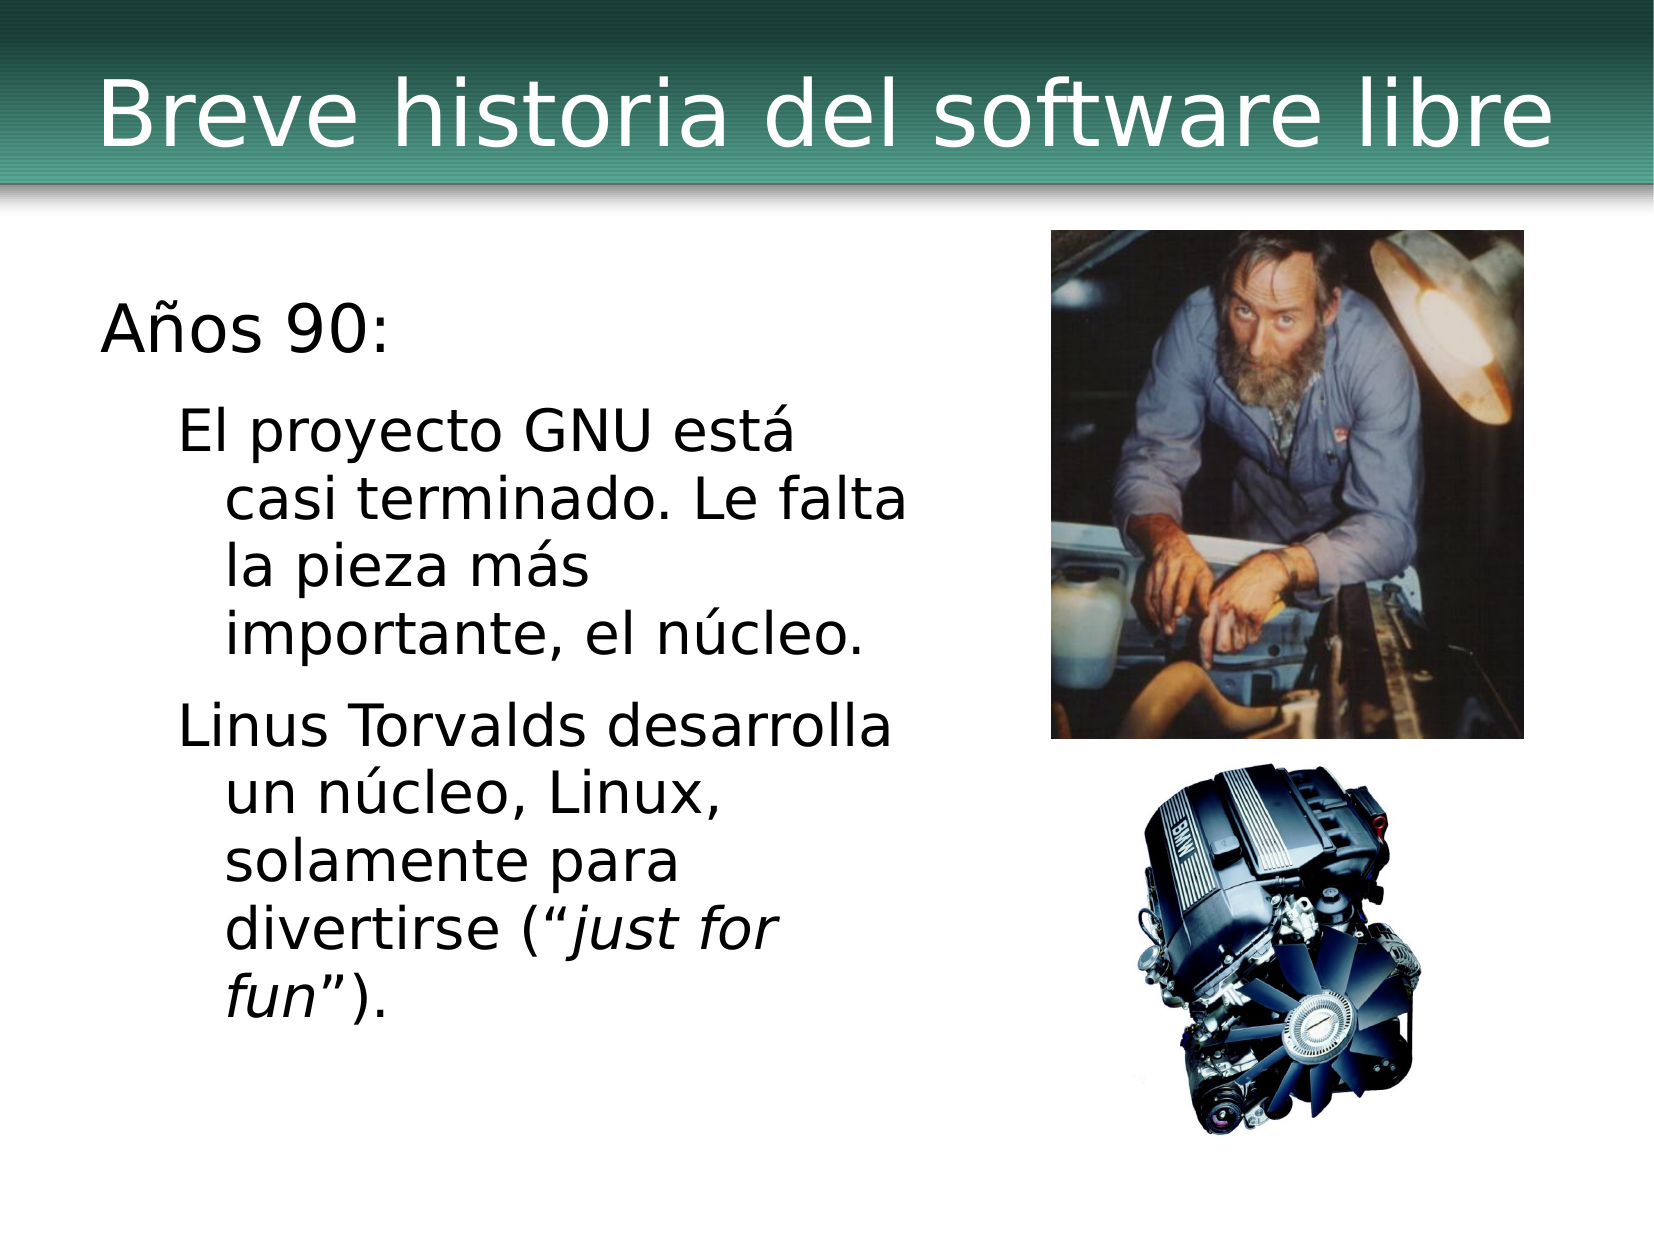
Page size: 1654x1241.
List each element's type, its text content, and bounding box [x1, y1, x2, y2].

picture [0, 0, 1654, 225]
picture [1057, 761, 1495, 1146]
title Breve historia del software libre [82, 11, 1571, 219]
picture [1051, 230, 1524, 739]
list Años 90: El proyecto GNU está casi terminado. Le falta la pieza más importante, el núcleo. Linus Torvalds desarrolla un núcleo, Linux, solamente para divertirse (“just for fun”). [82, 290, 916, 1094]
